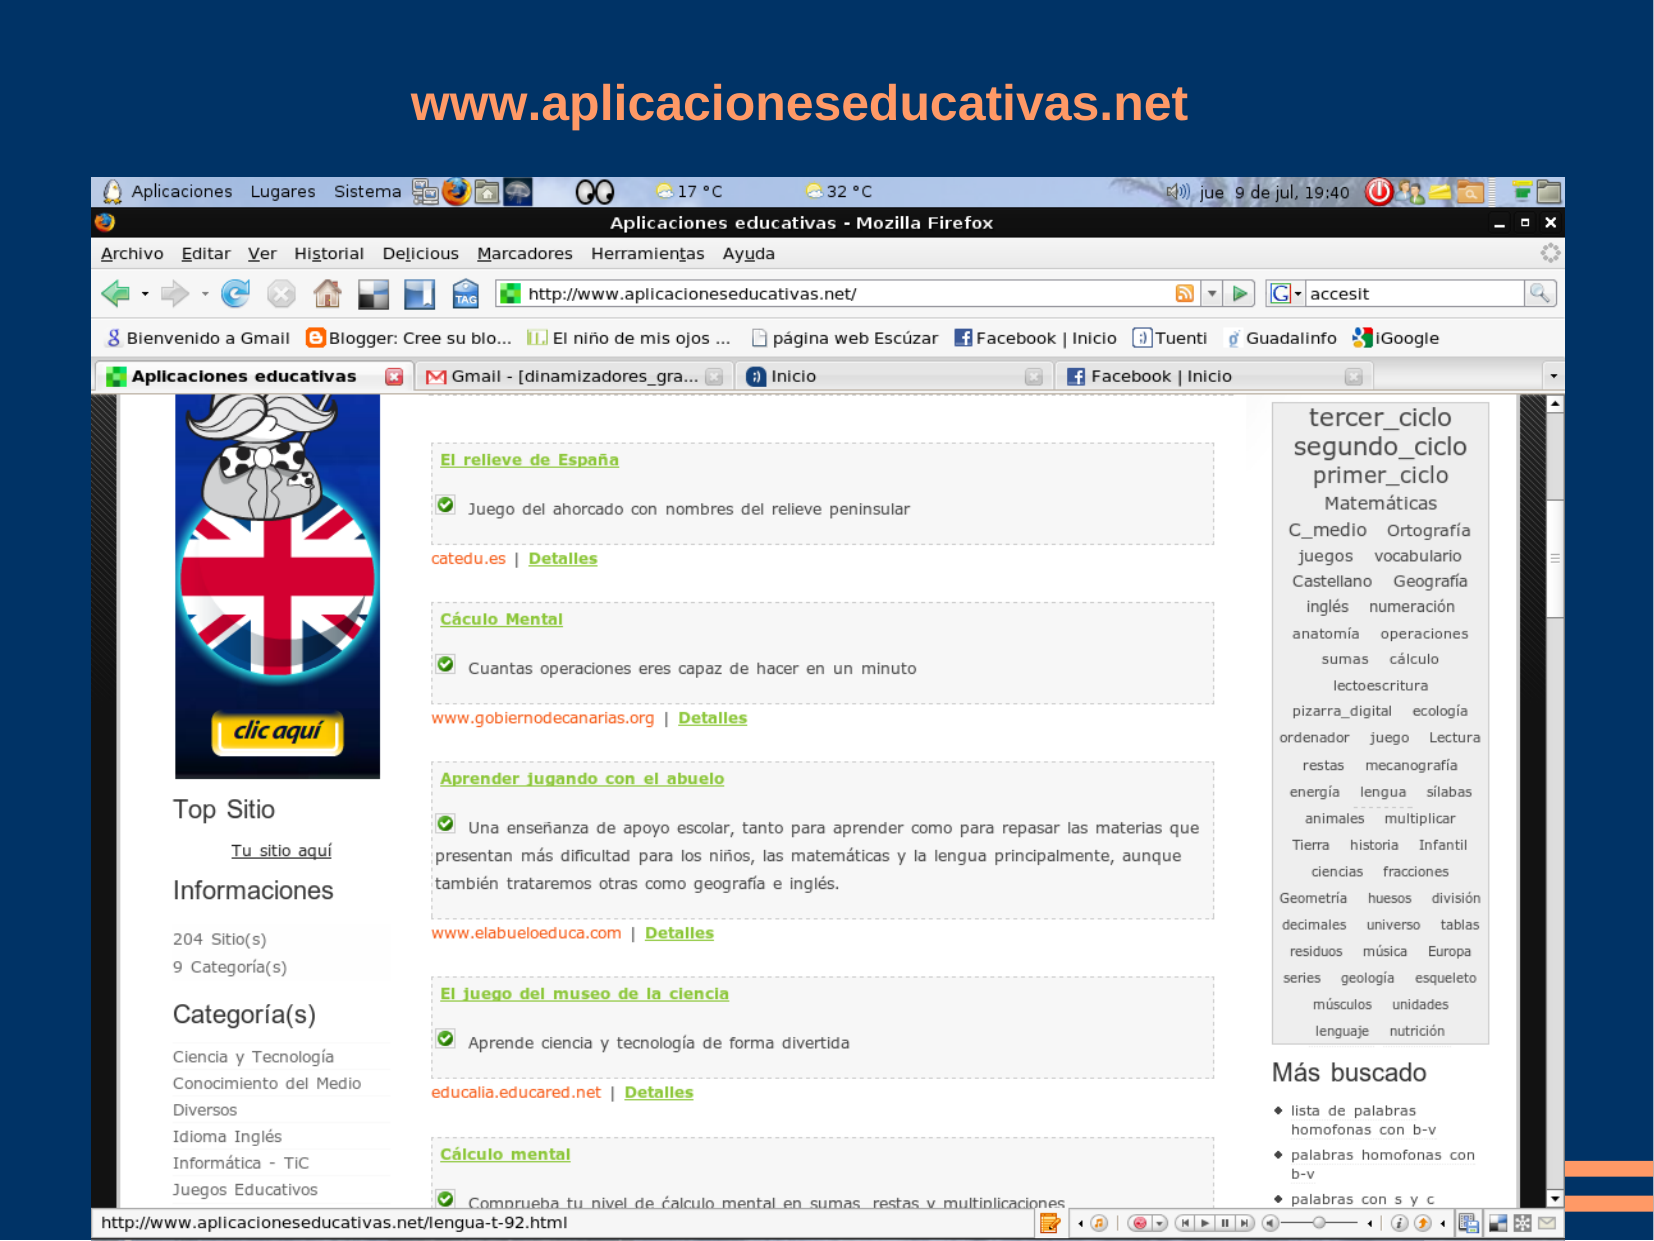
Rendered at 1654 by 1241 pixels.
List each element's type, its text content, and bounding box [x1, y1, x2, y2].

title www.aplicacioneseducativas.net [93, 0, 1506, 177]
picture [91, 177, 1565, 1241]
